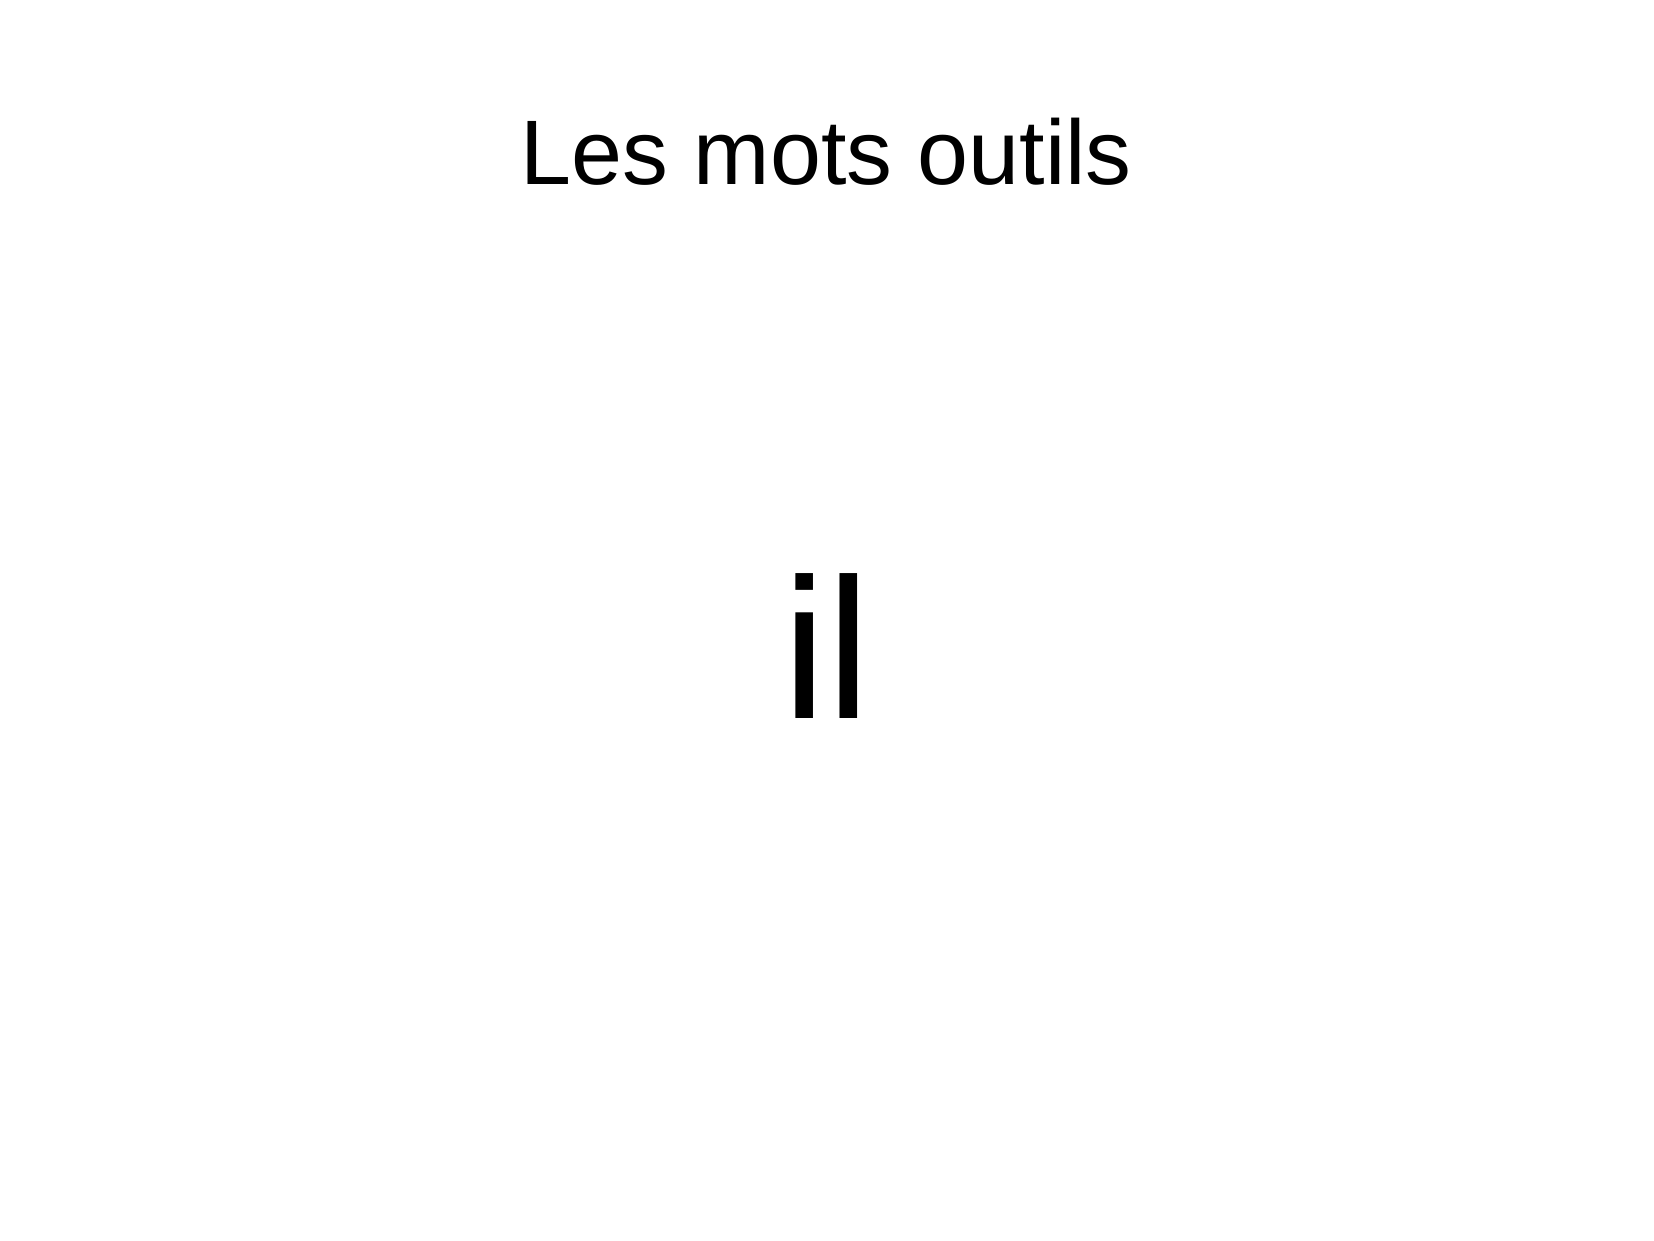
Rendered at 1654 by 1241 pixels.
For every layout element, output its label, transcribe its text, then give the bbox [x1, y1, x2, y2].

title Les mots outils [82, 49, 1571, 257]
subtitle il [82, 290, 1571, 1010]
